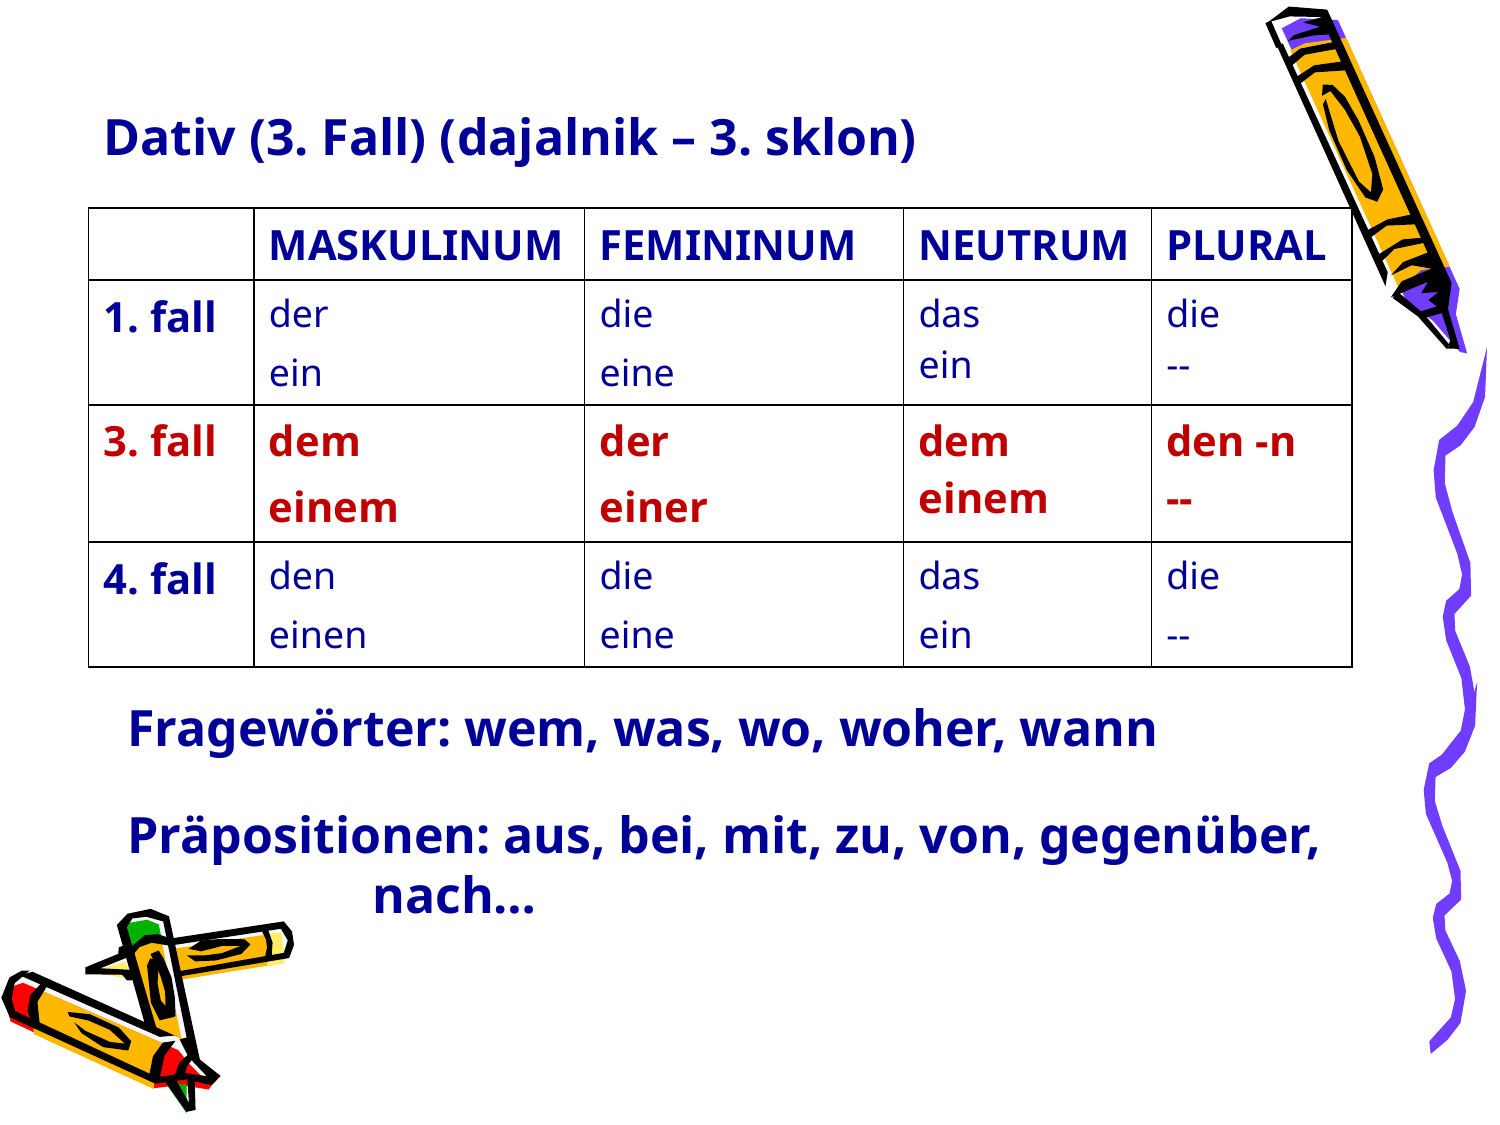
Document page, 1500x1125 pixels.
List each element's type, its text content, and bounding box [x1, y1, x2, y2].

table_cell 4. fall [89, 543, 253, 666]
table_cell dem einem [255, 406, 584, 541]
table_cell den einen [255, 543, 584, 666]
list Fragewörter: wem, was, wo, woher, wann Präpositionen: aus, bei, mit, zu, von, gegenüber, nach… [112, 680, 1388, 893]
table_header NEUTRUM [904, 209, 1151, 279]
table_cell den -n -- [1152, 406, 1351, 541]
table_cell die -- [1152, 281, 1351, 404]
table_cell die eine [585, 543, 903, 666]
table_cell das ein [904, 543, 1151, 666]
table_header FEMININUM [585, 209, 903, 279]
table_cell 1. fall [89, 281, 253, 404]
table_header MASKULINUM [255, 209, 584, 279]
table_cell der einer [585, 406, 903, 541]
table_cell die eine [585, 281, 903, 404]
table_cell der ein [255, 281, 584, 404]
title Dativ (3. Fall) (dajalnik – 3. sklon) [88, 90, 1216, 173]
table_cell 3. fall [89, 406, 253, 541]
table_header [89, 209, 253, 279]
table_cell die -- [1152, 543, 1351, 666]
table_cell das ein [904, 281, 1151, 404]
table_header PLURAL [1152, 209, 1351, 279]
table_cell dem einem [904, 406, 1151, 541]
